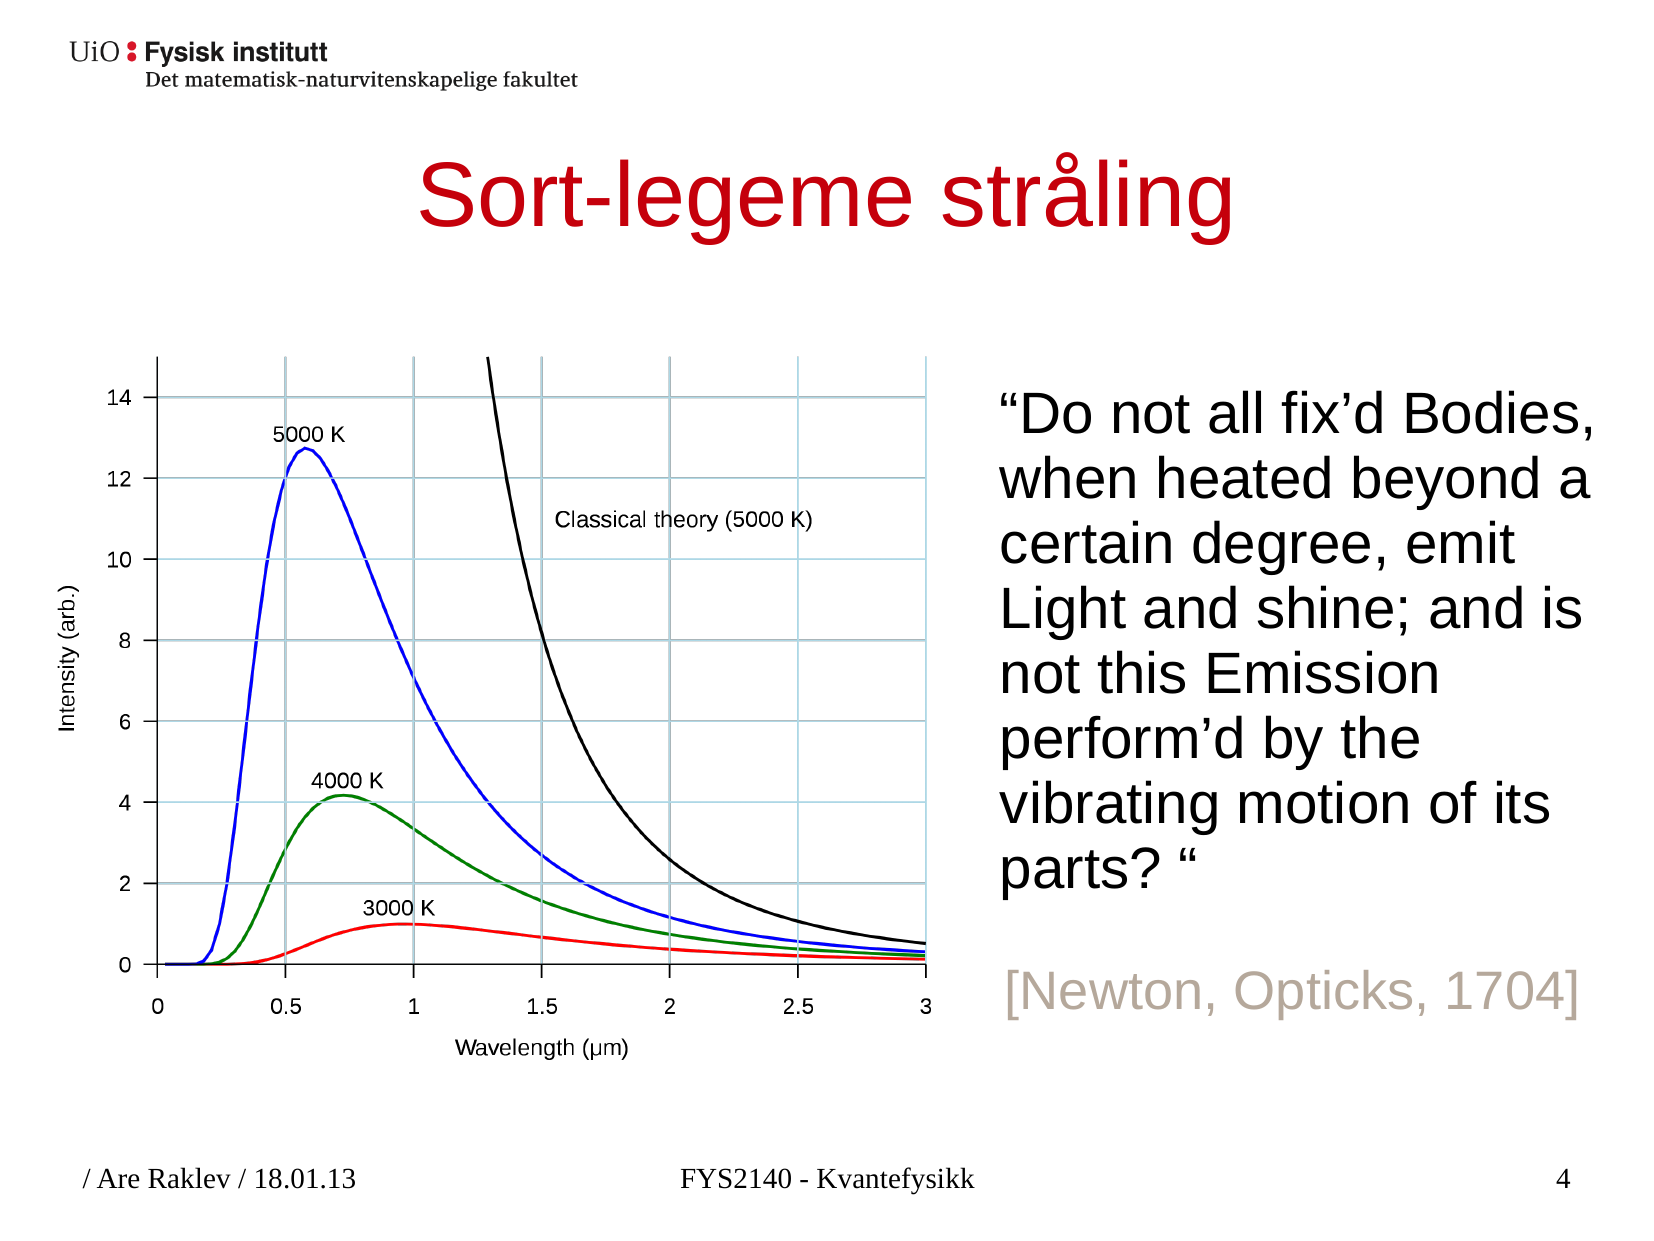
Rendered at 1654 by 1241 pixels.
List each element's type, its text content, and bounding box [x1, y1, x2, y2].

title Sort-legeme stråling [82, 90, 1571, 298]
picture [46, 331, 964, 1066]
text_box [Newton, Opticks, 1704] [990, 953, 1627, 1029]
picture [68, 37, 581, 93]
text_box “Do not all fix’d Bodies, when heated beyond a certain degree, emit Light and shine; and is not this Emission perform’d by the vibrating motion of its parts? “ [985, 373, 1613, 909]
